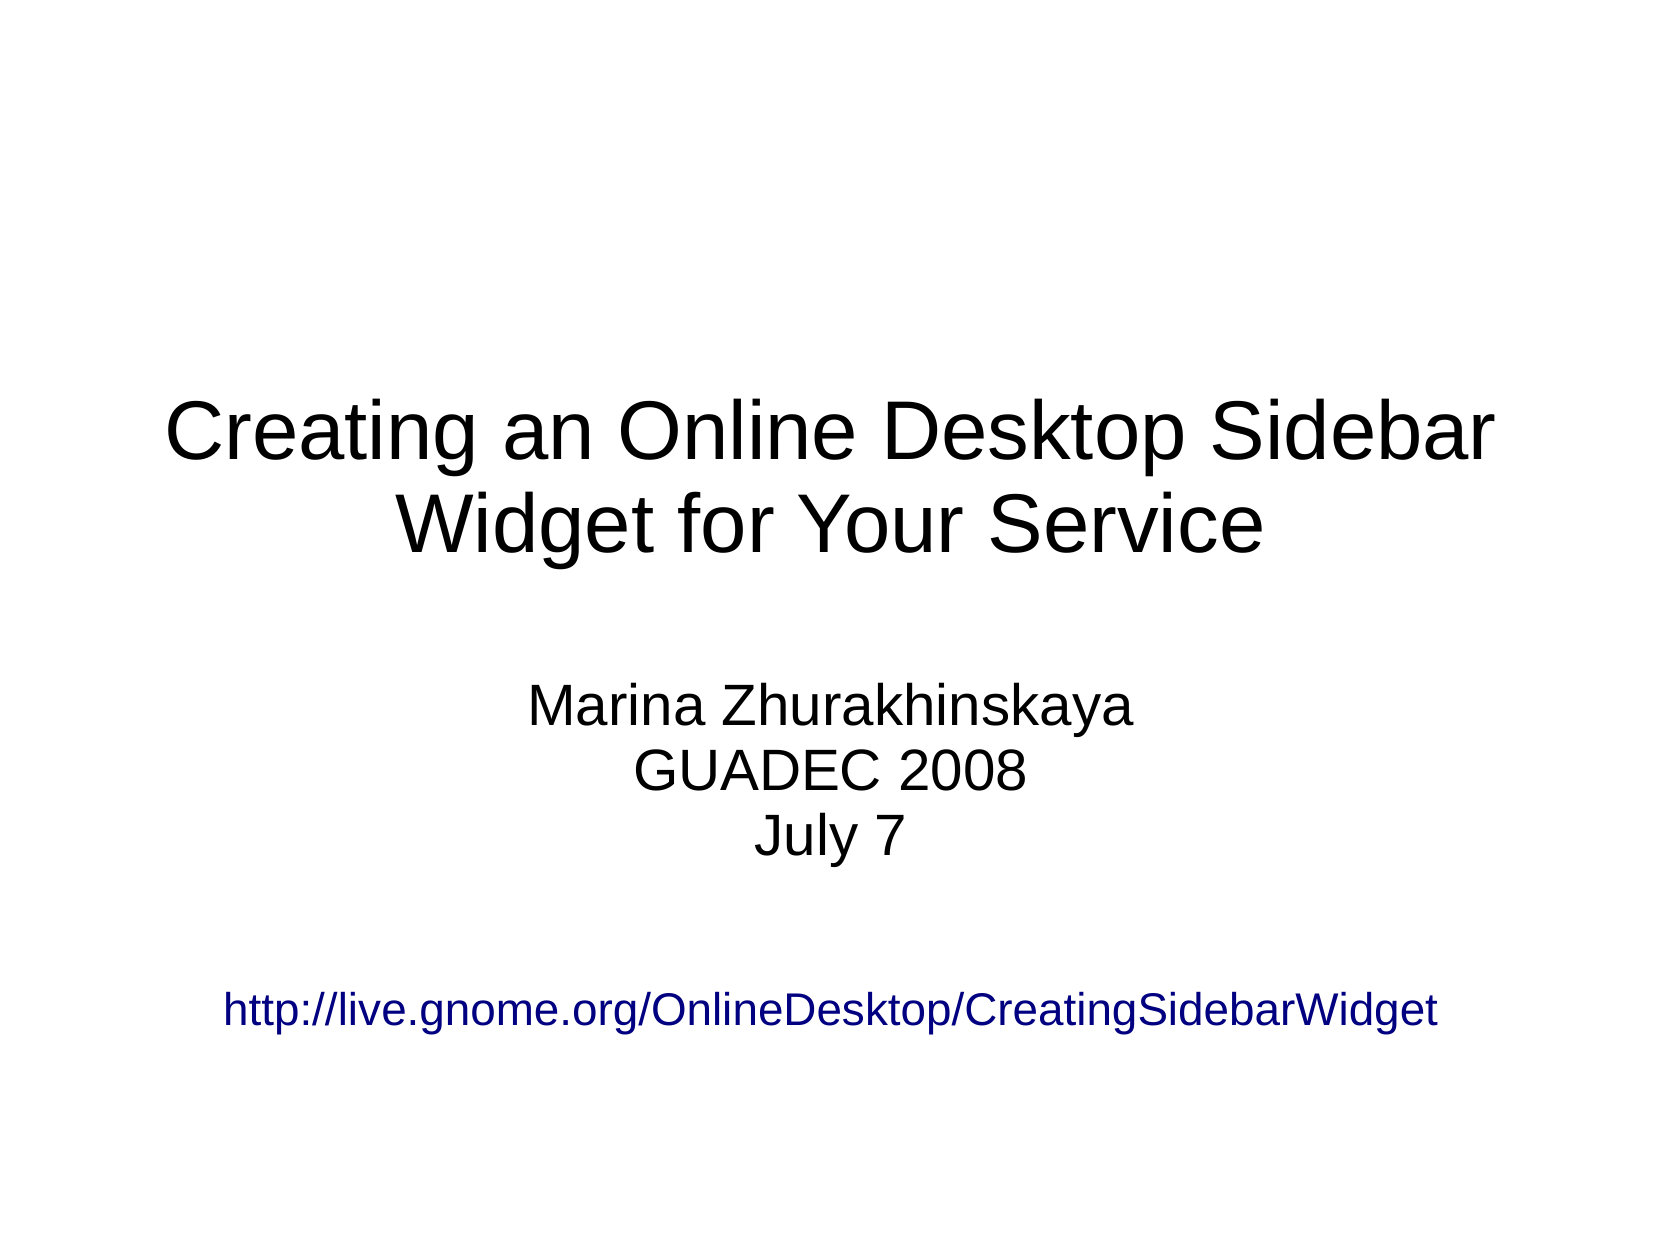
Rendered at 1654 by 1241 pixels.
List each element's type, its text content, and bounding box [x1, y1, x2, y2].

title Creating an Online Desktop Sidebar Widget for Your Service Marina Zhurakhinskaya GUADEC 2008 July 7 http://live.gnome.org/OnlineDesktop/CreatingSidebarWidget [86, 384, 1576, 1036]
